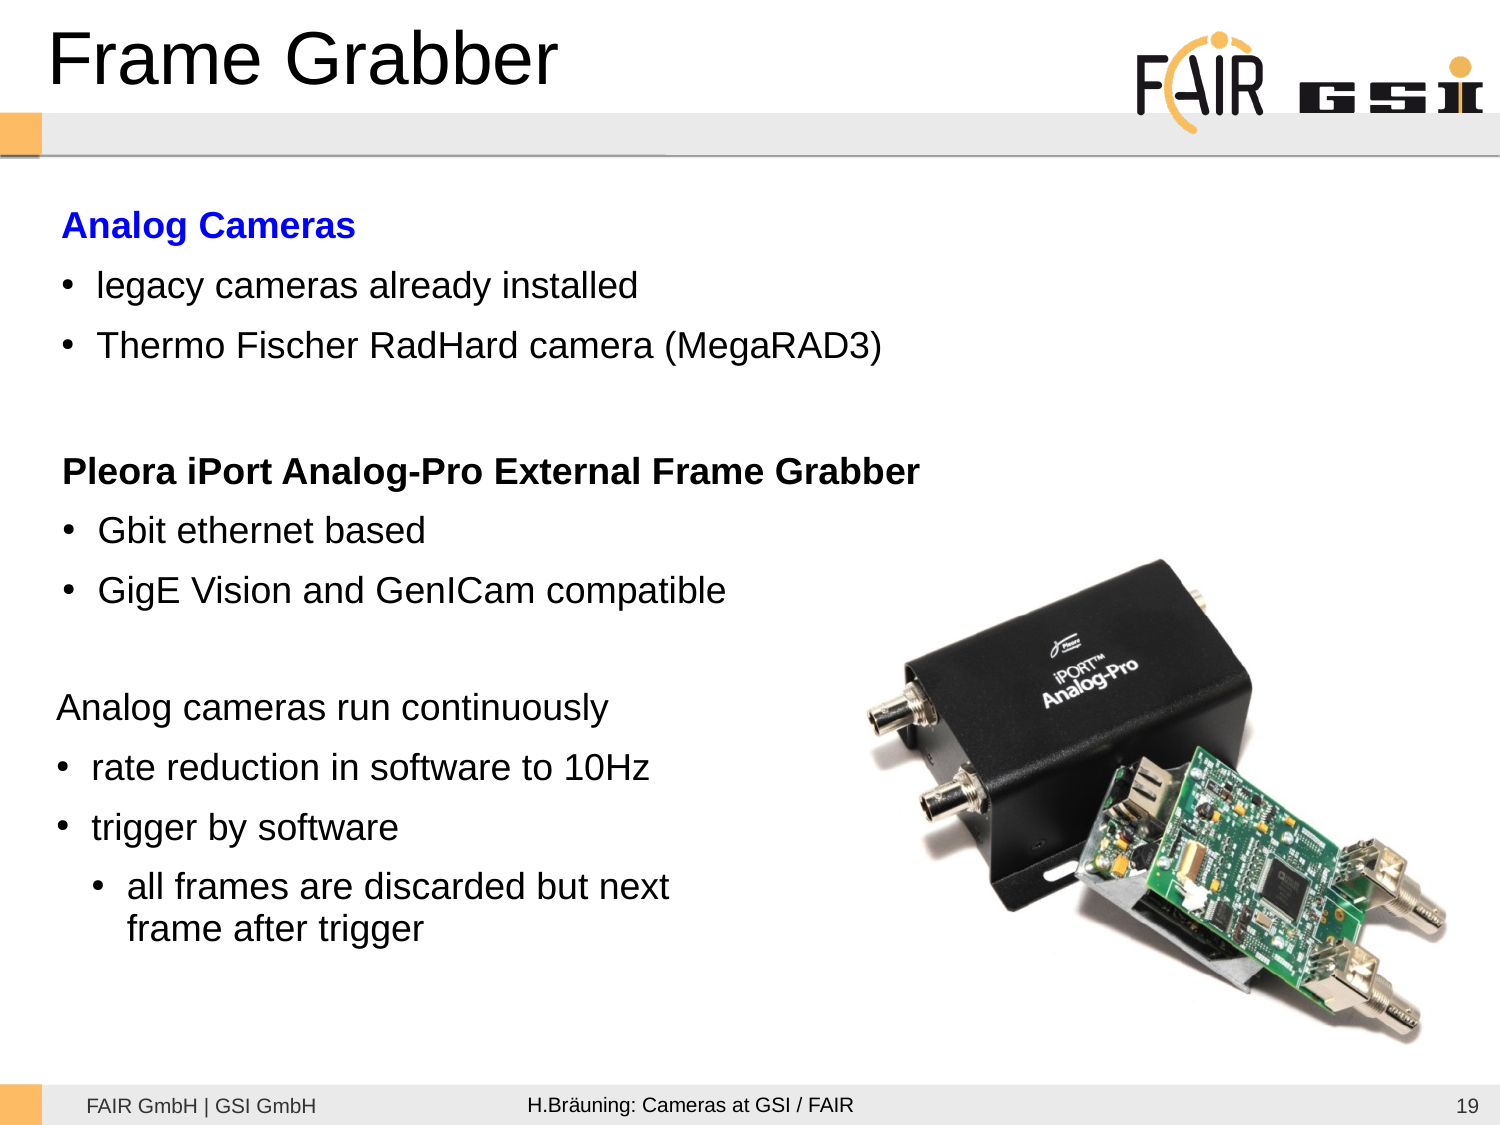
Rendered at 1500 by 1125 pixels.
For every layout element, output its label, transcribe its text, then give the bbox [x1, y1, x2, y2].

text_box Analog Cameras legacy cameras already installed Thermo Fischer RadHard camera (MegaRAD3) [46, 197, 898, 374]
text_box Analog cameras run continuously rate reduction in software to 10Hz trigger by software all frames are discarded but next frame after trigger [41, 679, 710, 958]
picture [772, 513, 1489, 1077]
picture [1136, 29, 1264, 136]
picture [1298, 54, 1484, 113]
title Frame Grabber [47, 0, 1117, 119]
text_box Pleora iPort Analog-Pro External Frame Grabber Gbit ethernet based GigE Vision and GenICam compatible [47, 442, 936, 620]
